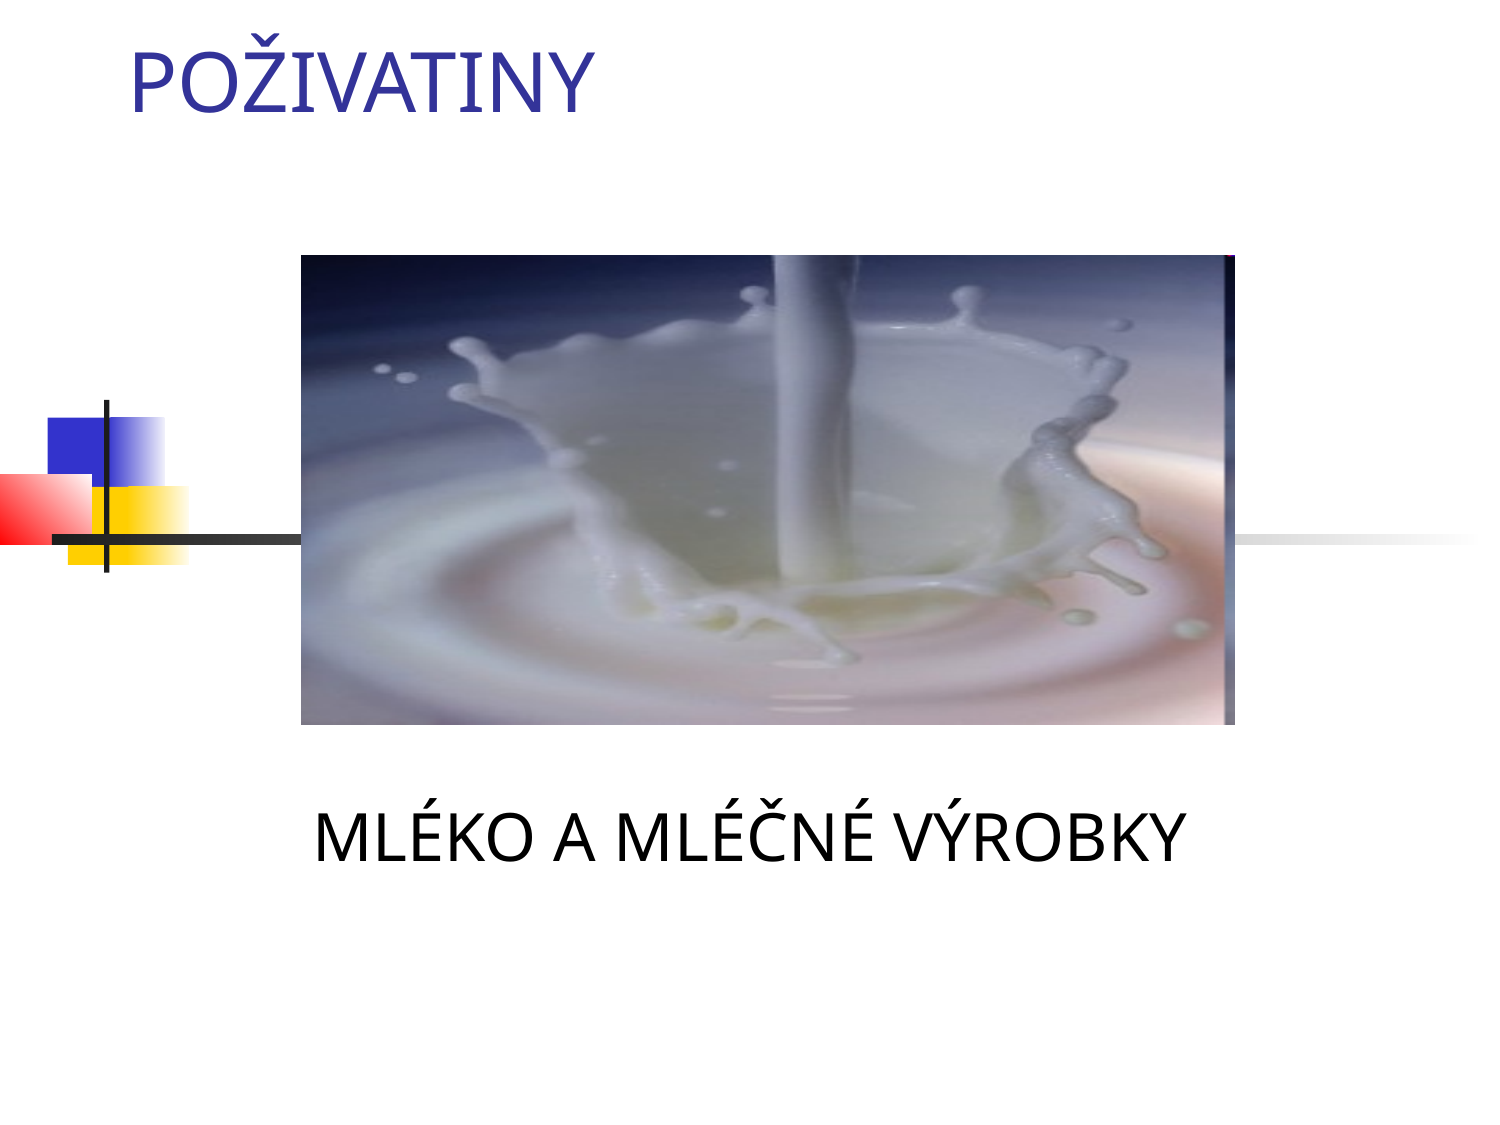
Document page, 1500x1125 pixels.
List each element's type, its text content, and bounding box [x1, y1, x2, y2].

subtitle MLÉKO A MLÉČNÉ VÝROBKY [225, 786, 1276, 925]
picture [301, 255, 1235, 725]
title POŽIVATINY [112, 21, 1388, 138]
